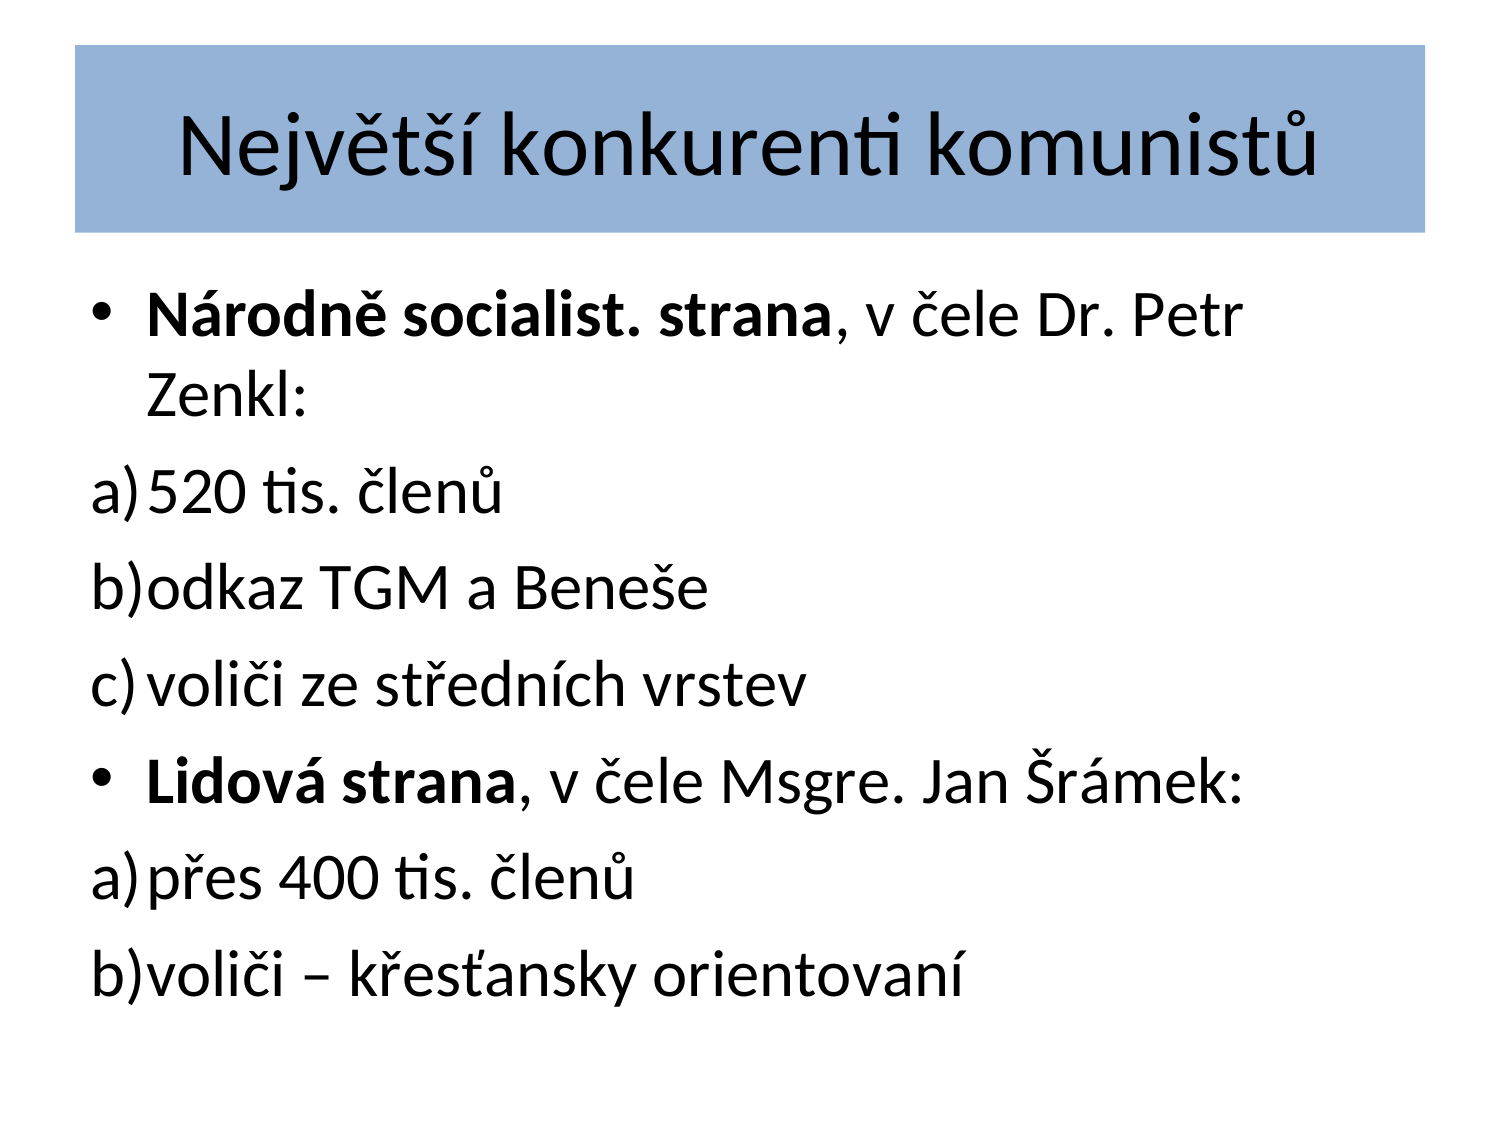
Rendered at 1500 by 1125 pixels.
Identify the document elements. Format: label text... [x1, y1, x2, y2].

title Největší konkurenti komunistů [75, 45, 1426, 233]
list Národně socialist. strana, v čele Dr. Petr Zenkl: 520 tis. členů odkaz TGM a Beneše voliči ze středních vrstev Lidová strana, v čele Msgre. Jan Šrámek: přes 400 tis. členů voliči – křesťansky orientovaní [75, 262, 1426, 1018]
